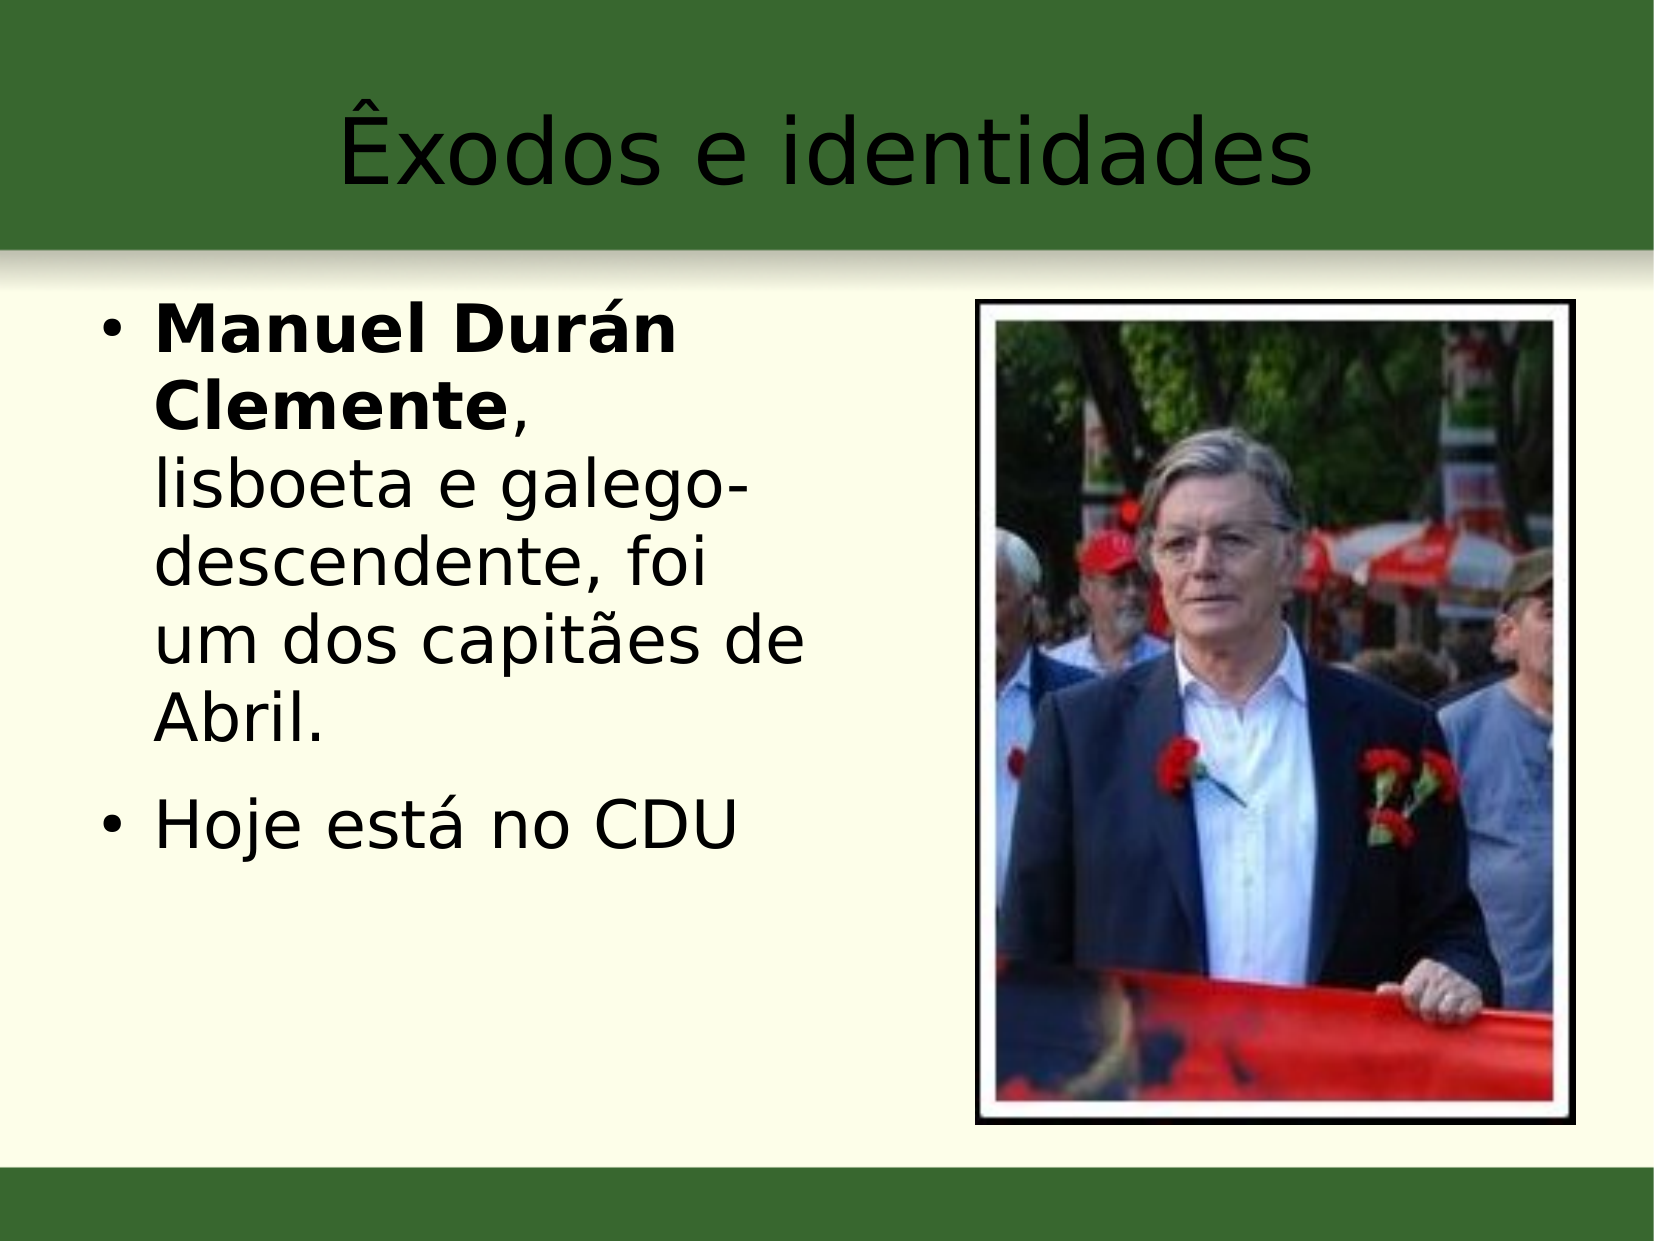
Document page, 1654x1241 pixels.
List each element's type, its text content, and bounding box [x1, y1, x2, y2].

title Êxodos e identidades [82, 49, 1571, 257]
picture [0, 0, 1654, 1241]
list Manuel Durán Clemente, lisboeta e galego-descendente, foi um dos capitães de Abril. Hoje está no CDU [82, 290, 809, 1109]
